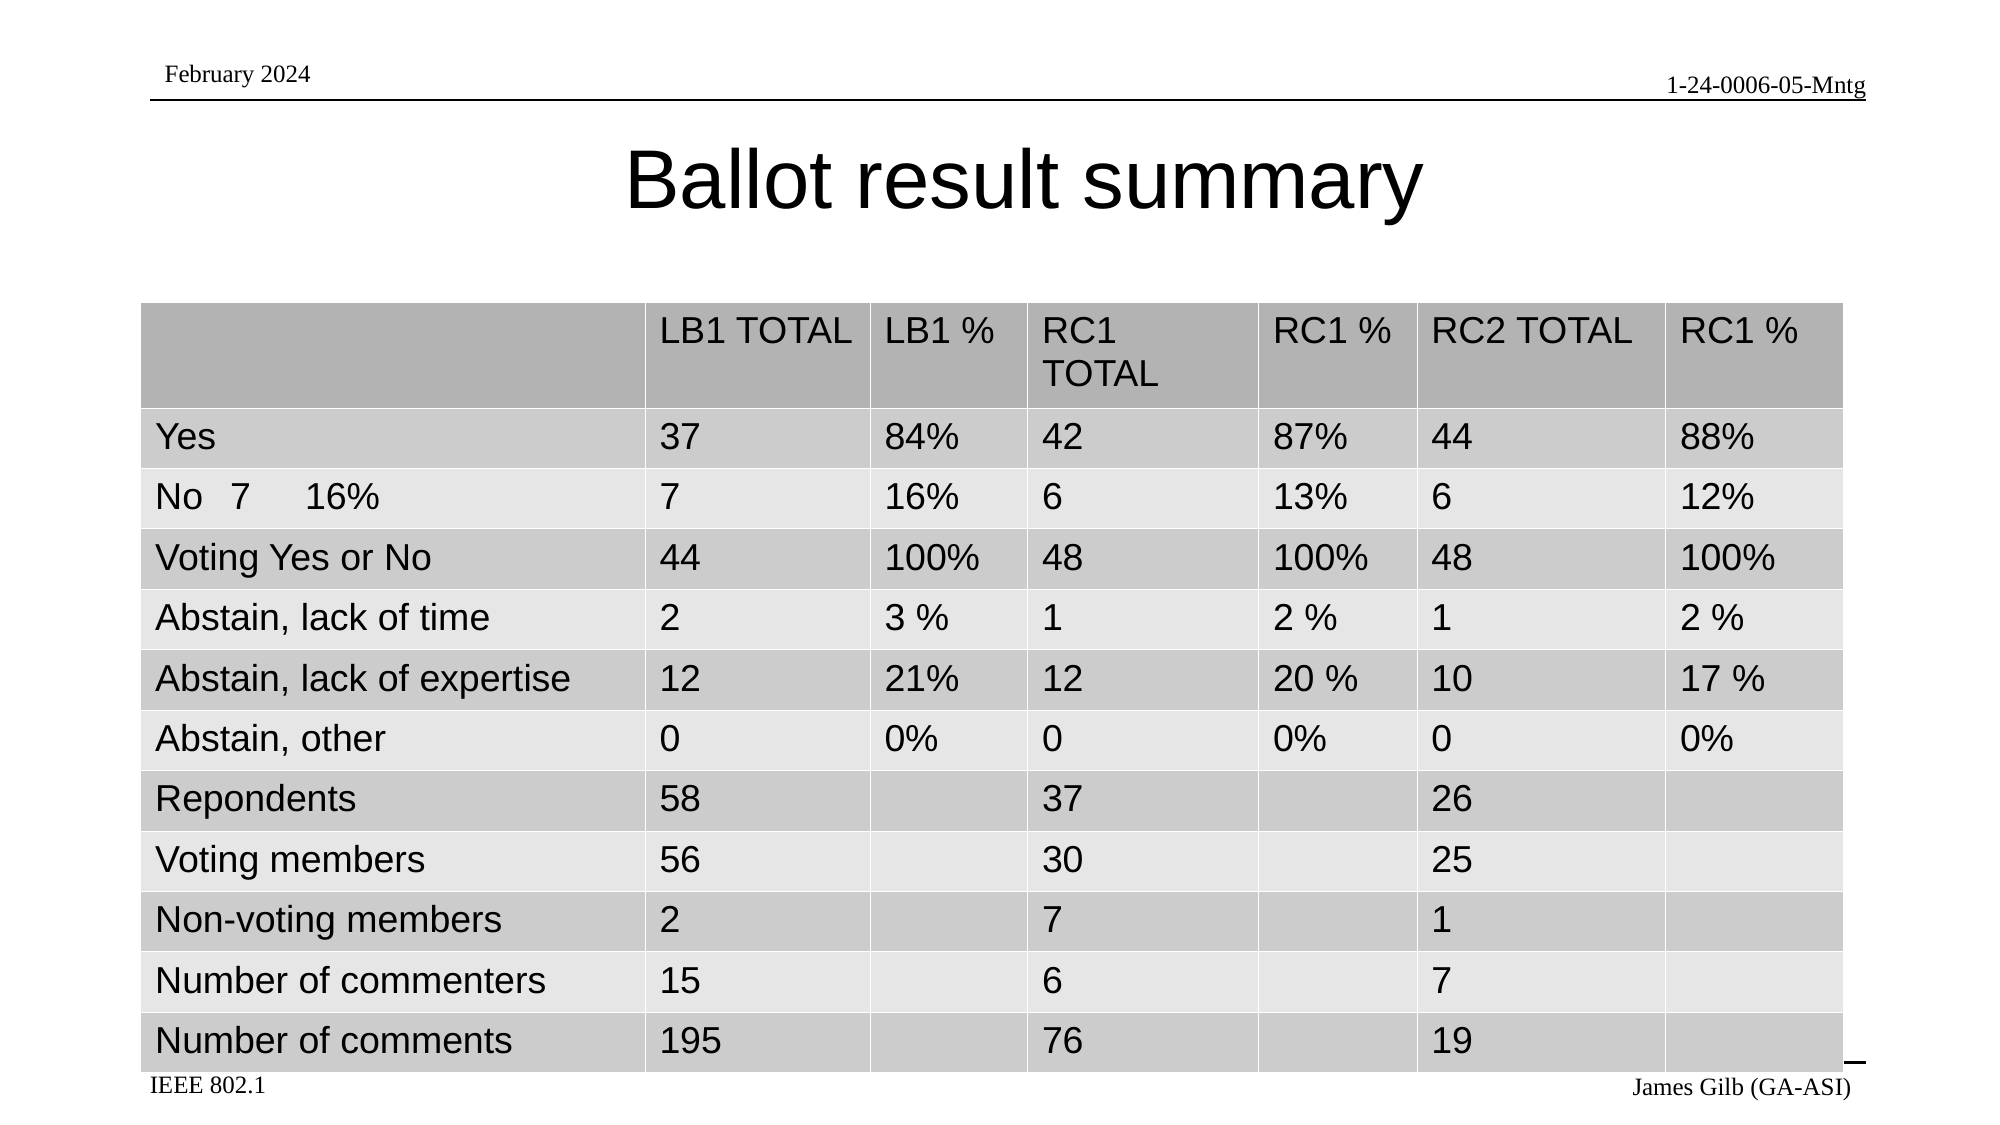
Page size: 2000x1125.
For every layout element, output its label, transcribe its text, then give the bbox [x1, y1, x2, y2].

table_cell Repondents [141, 771, 645, 831]
table_cell 30 [1028, 832, 1258, 891]
table_cell [871, 832, 1027, 891]
table_cell 12% [1666, 469, 1843, 528]
table_cell Voting members [141, 832, 645, 891]
table_header RC1 % [1259, 303, 1417, 408]
table_cell 12 [646, 650, 870, 710]
table_cell Number of commenters [141, 952, 645, 1012]
table_cell [1259, 771, 1417, 831]
table_cell 2 % [1259, 590, 1417, 649]
table_cell 1 [1028, 590, 1258, 649]
table_cell 37 [1028, 771, 1258, 831]
table_cell [1259, 832, 1417, 891]
table_cell 7 [1028, 892, 1258, 951]
table_header LB1 TOTAL [646, 303, 870, 408]
table_cell Number of comments [141, 1013, 645, 1072]
table_cell 10 [1418, 650, 1665, 710]
table_cell Abstain, lack of expertise [141, 650, 645, 710]
table_cell [1259, 952, 1417, 1012]
table_cell 0% [1259, 711, 1417, 770]
table_cell 100% [1259, 529, 1417, 589]
table_cell [871, 952, 1027, 1012]
table_cell 88% [1666, 409, 1843, 468]
table_cell Abstain, other [141, 711, 645, 770]
table_cell 42 [1028, 409, 1258, 468]
table_cell 12 [1028, 650, 1258, 710]
table_cell 25 [1418, 832, 1665, 891]
table_cell [871, 892, 1027, 951]
table_cell [1666, 892, 1843, 951]
table_cell [1259, 1013, 1417, 1072]
table_header RC1 TOTAL [1028, 303, 1258, 408]
table_cell 7 [646, 469, 870, 528]
table_cell 48 [1418, 529, 1665, 589]
table_cell [871, 771, 1027, 831]
table_cell 6 [1028, 469, 1258, 528]
table_cell 17 % [1666, 650, 1843, 710]
table_cell 37 [646, 409, 870, 468]
table_cell 0% [871, 711, 1027, 770]
table_cell Abstain, lack of time [141, 590, 645, 649]
table_cell 2 [646, 590, 870, 649]
table_cell 44 [646, 529, 870, 589]
table_cell 48 [1028, 529, 1258, 589]
table_cell Non-voting members [141, 892, 645, 951]
table_cell 84% [871, 409, 1027, 468]
table_cell 58 [646, 771, 870, 831]
table_cell 0 [1028, 711, 1258, 770]
table_cell [1259, 892, 1417, 951]
table_cell 100% [1666, 529, 1843, 589]
table_cell 56 [646, 832, 870, 891]
table_cell 3 % [871, 590, 1027, 649]
table_cell 19 [1418, 1013, 1665, 1072]
table_cell 1 [1418, 892, 1665, 951]
table_cell 2 % [1666, 590, 1843, 649]
table_cell 20 % [1259, 650, 1417, 710]
table_cell 15 [646, 952, 870, 1012]
table_cell 0 [1418, 711, 1665, 770]
table_cell 13% [1259, 469, 1417, 528]
table_cell 6 [1418, 469, 1665, 528]
title Ballot result summary [149, 112, 1900, 238]
table_cell [1666, 771, 1843, 831]
table_cell 1 [1418, 590, 1665, 649]
table_cell 2 [646, 892, 870, 951]
table_cell [1666, 1013, 1843, 1072]
table_header RC1 % [1666, 303, 1843, 408]
table_header LB1 % [871, 303, 1027, 408]
table_cell No 7 16% [141, 469, 645, 528]
table_cell Voting Yes or No [141, 529, 645, 589]
table_cell 76 [1028, 1013, 1258, 1072]
table_header RC2 TOTAL [1418, 303, 1665, 408]
table_cell 87% [1259, 409, 1417, 468]
table_cell 6 [1028, 952, 1258, 1012]
table_cell 0 [646, 711, 870, 770]
table_cell 44 [1418, 409, 1665, 468]
table_header [141, 303, 645, 408]
table_cell [1666, 832, 1843, 891]
table_cell 26 [1418, 771, 1665, 831]
table_cell 16% [871, 469, 1027, 528]
table_cell 21% [871, 650, 1027, 710]
table_cell 7 [1418, 952, 1665, 1012]
table_cell Yes [141, 409, 645, 468]
table_cell [871, 1013, 1027, 1072]
table_cell [1666, 952, 1843, 1012]
table_cell 100% [871, 529, 1027, 589]
table_cell 195 [646, 1013, 870, 1072]
table_cell 0% [1666, 711, 1843, 770]
